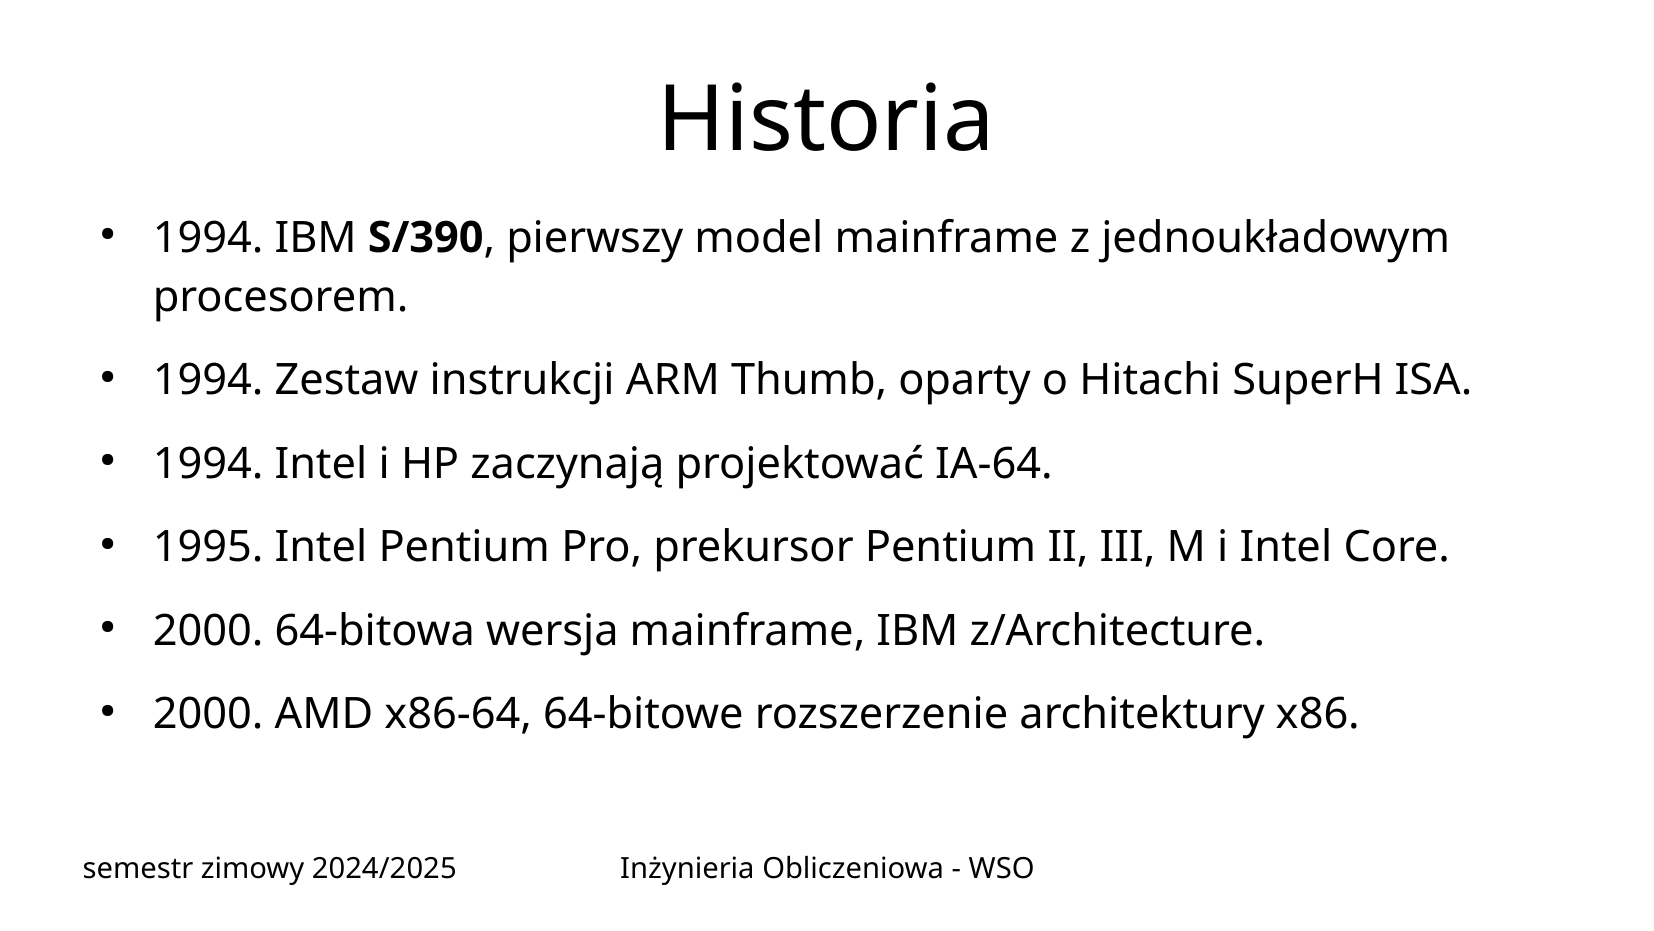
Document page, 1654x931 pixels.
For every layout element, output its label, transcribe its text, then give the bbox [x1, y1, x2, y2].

list 1994. IBM S/390, pierwszy model mainframe z jednoukładowym procesorem. 1994. Zestaw instrukcji ARM Thumb, oparty o Hitachi SuperH ISA. 1994. Intel i HP zaczynają projektować IA-64. 1995. Intel Pentium Pro, prekursor Pentium II, III, M i Intel Core. 2000. 64-bitowa wersja mainframe, IBM z/Architecture. 2000. AMD x86-64, 64-bitowe rozszerzenie architektury x86. [82, 205, 1571, 746]
title Historia [82, 37, 1571, 193]
